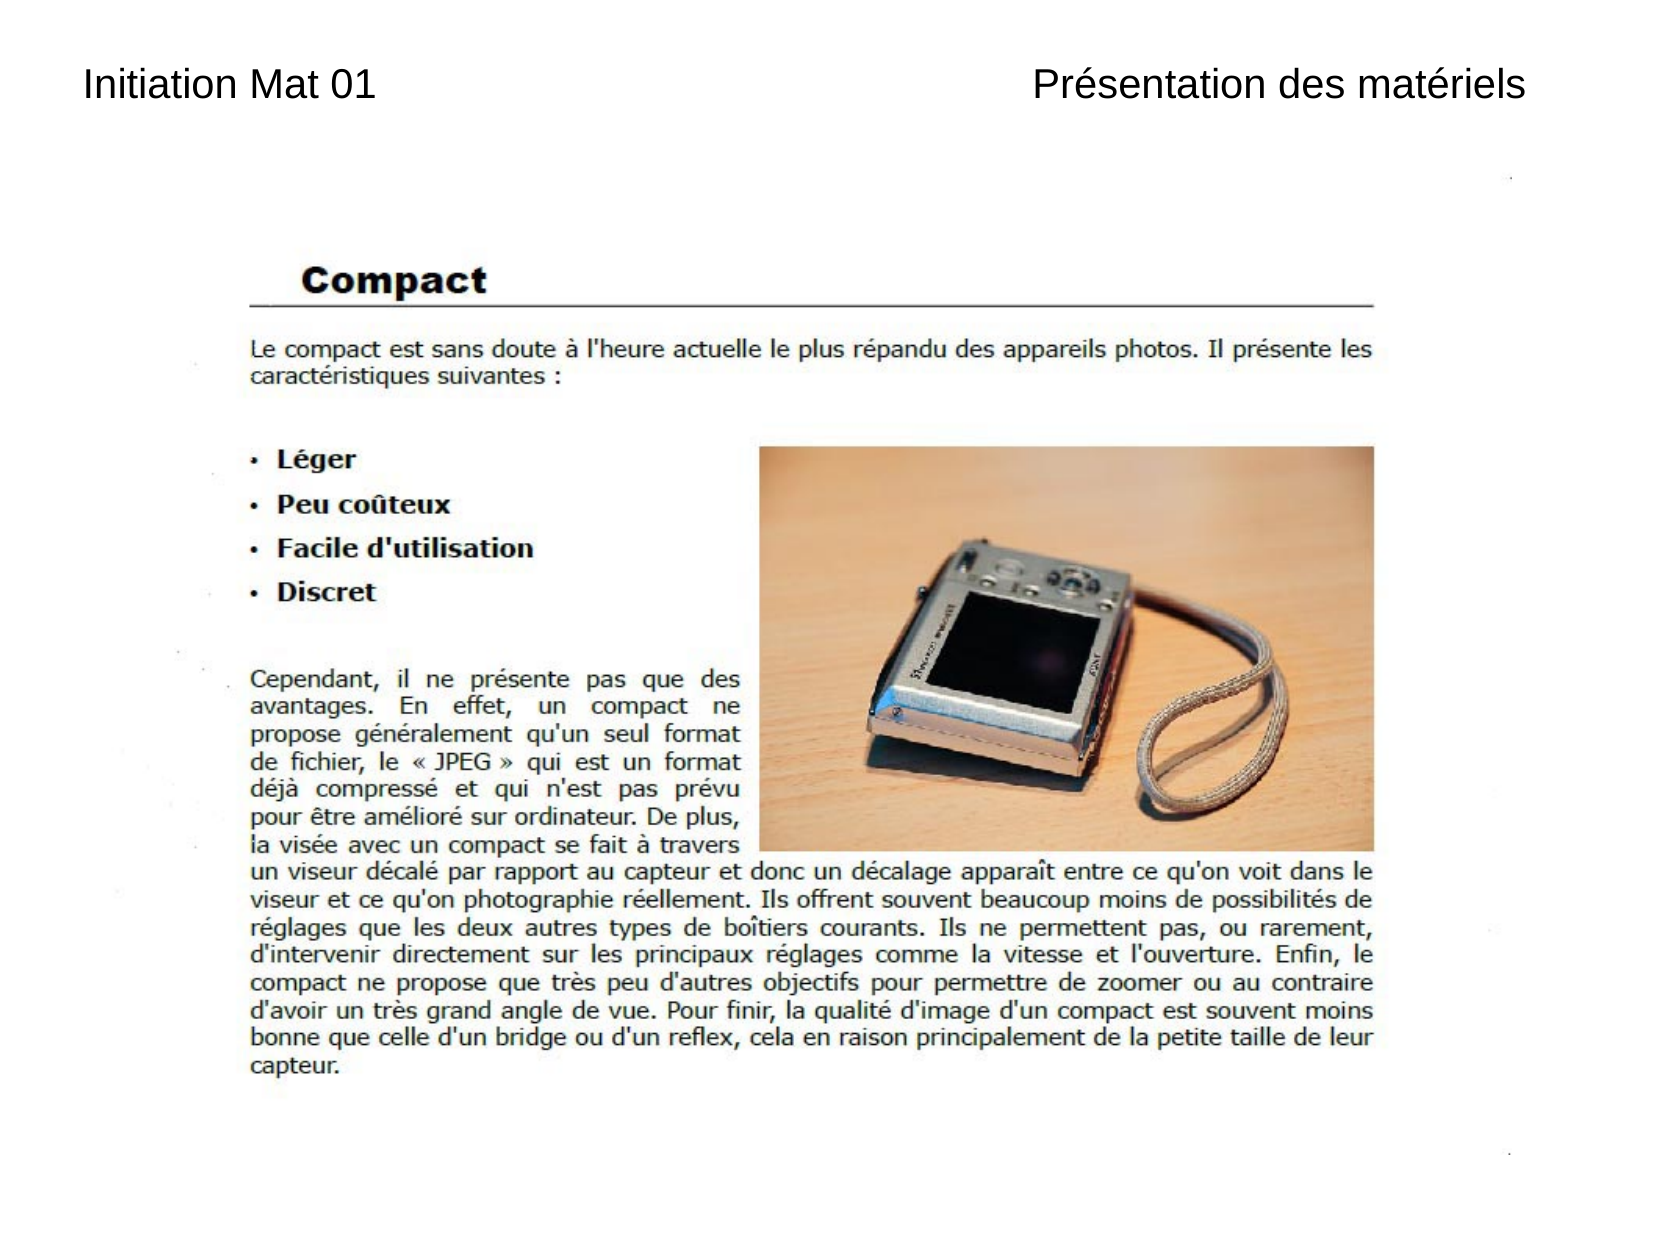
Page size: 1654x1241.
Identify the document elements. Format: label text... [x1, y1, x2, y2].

picture [87, 148, 1512, 1155]
title Initiation Mat 01 Présentation des matériels [82, 49, 1571, 119]
